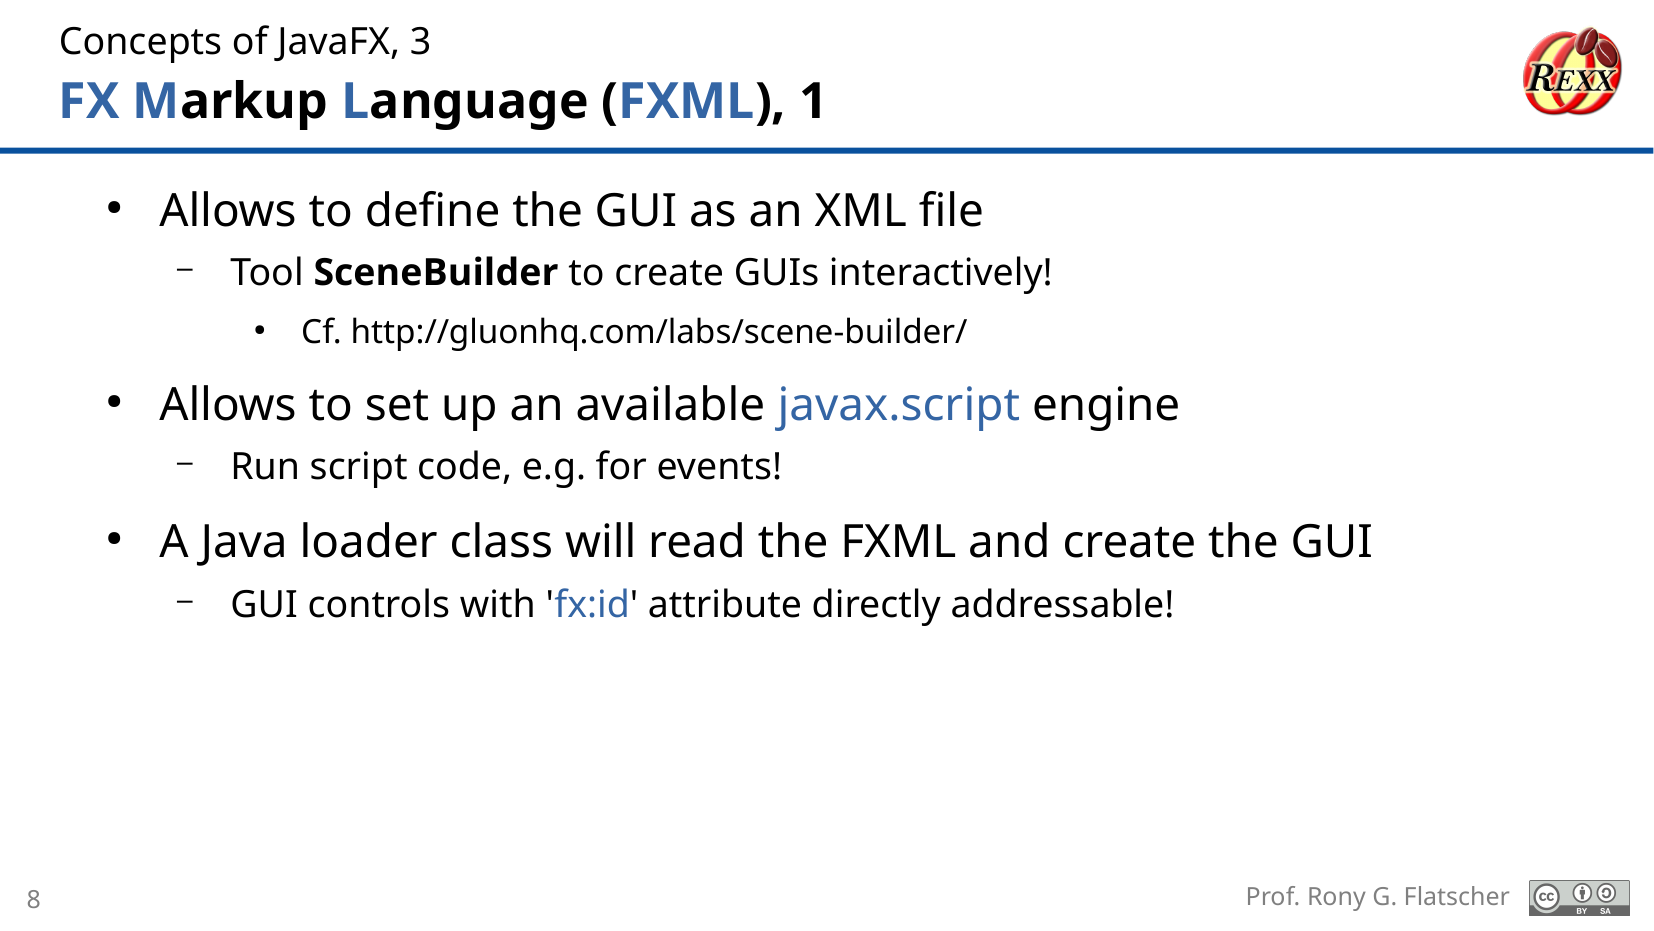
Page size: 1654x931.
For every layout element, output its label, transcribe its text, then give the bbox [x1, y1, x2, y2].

list Allows to define the GUI as an XML file Tool SceneBuilder to create GUIs interactively! Cf. http://gluonhq.com/labs/scene-builder/ Allows to set up an available javax.script engine Run script code, e.g. for events! A Java loader class will read the FXML and create the GUI GUI controls with 'fx:id' attribute directly addressable! [88, 177, 1577, 857]
title Concepts of JavaFX, 3 FX Markup Language (FXML), 1 [0, 0, 1625, 148]
